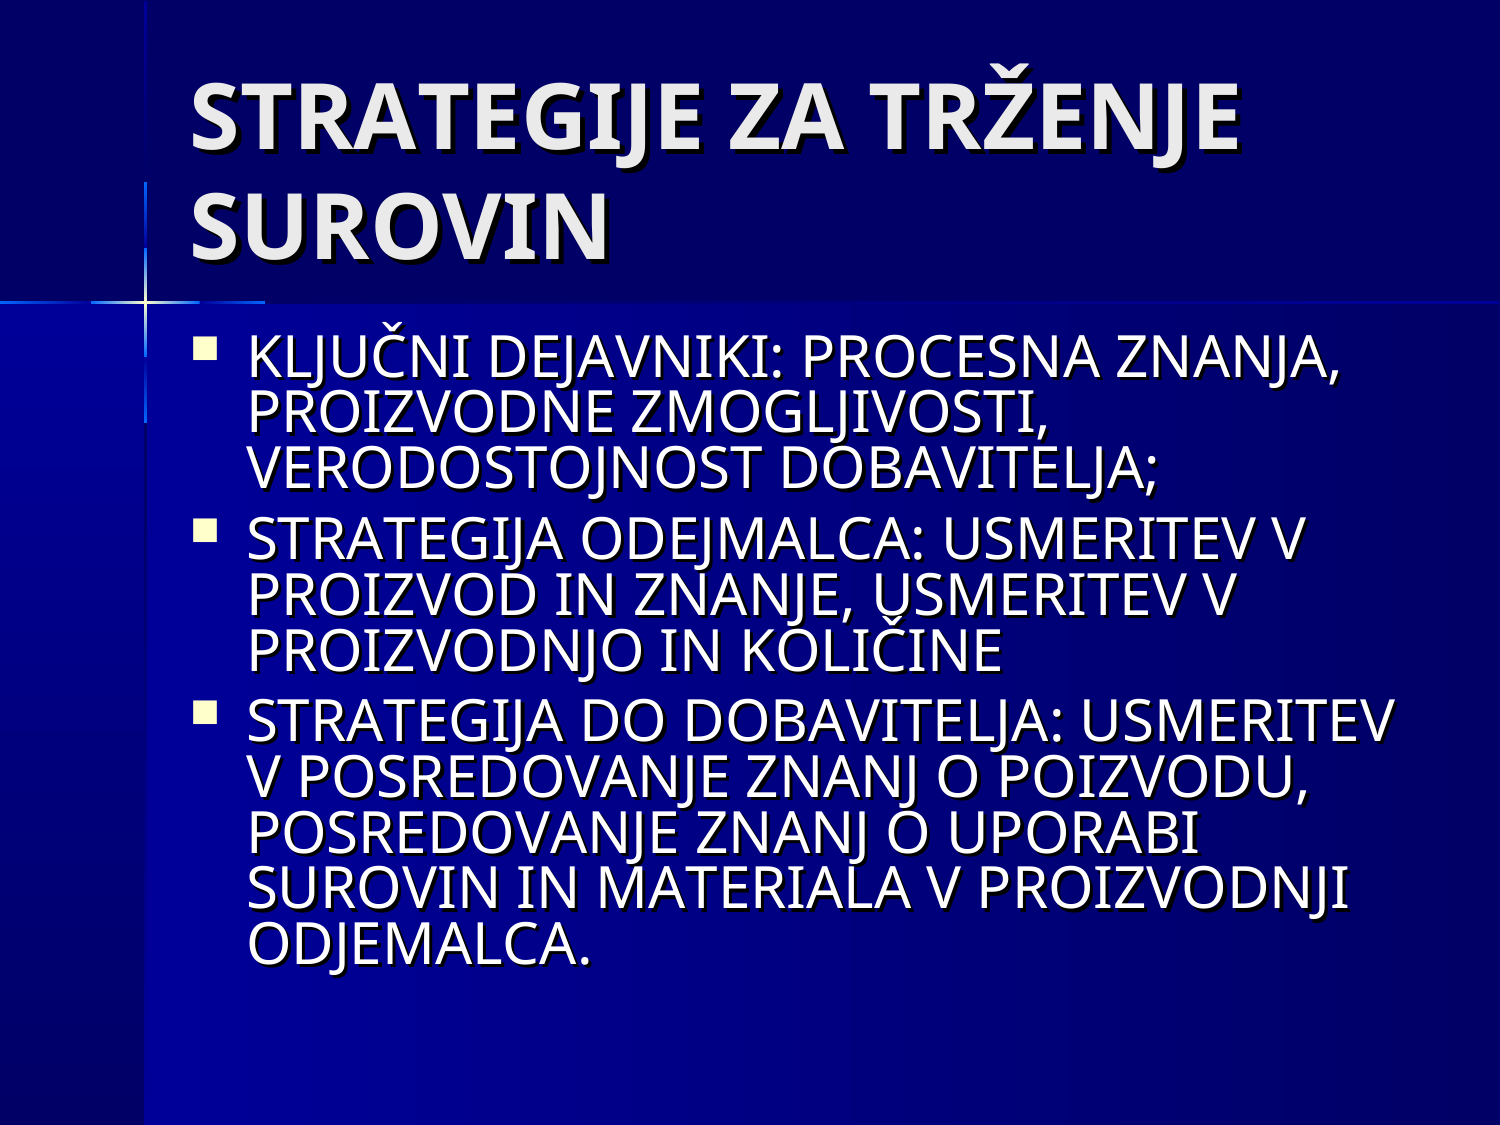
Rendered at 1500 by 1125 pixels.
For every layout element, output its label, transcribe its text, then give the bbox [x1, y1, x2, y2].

list KLJUČNI DEJAVNIKI: PROCESNA ZNANJA, PROIZVODNE ZMOGLJIVOSTI, VERODOSTOJNOST DOBAVITELJA; STRATEGIJA ODEJMALCA: USMERITEV V PROIZVOD IN ZNANJE, USMERITEV V PROIZVODNJO IN KOLIČINE STRATEGIJA DO DOBAVITELJA: USMERITEV V POSREDOVANJE ZNANJ O POIZVODU, POSREDOVANJE ZNANJ O UPORABI SUROVIN IN MATERIALA V PROIZVODNJI ODJEMALCA. [174, 324, 1413, 1001]
title STRATEGIJE ZA TRŽENJE SUROVIN [174, 49, 1413, 285]
